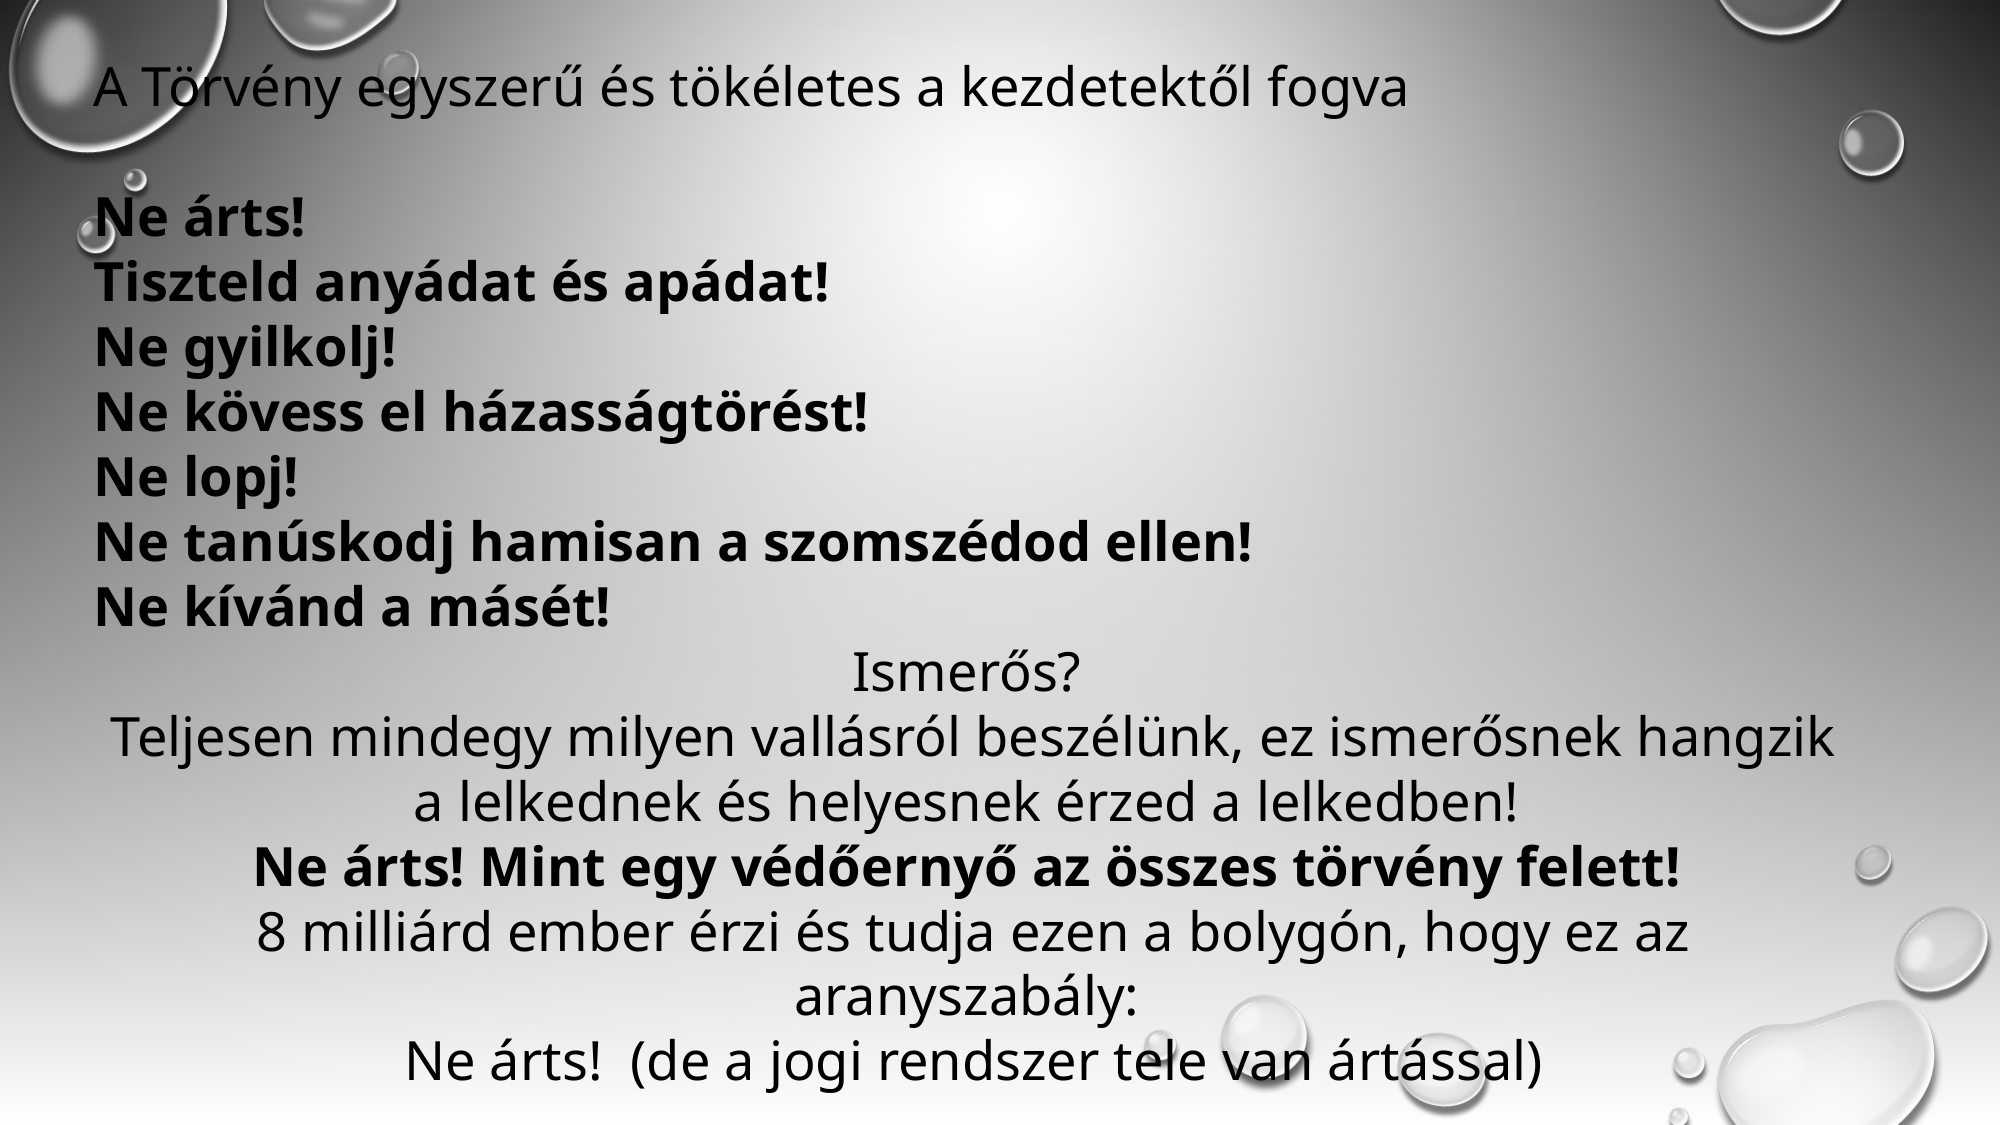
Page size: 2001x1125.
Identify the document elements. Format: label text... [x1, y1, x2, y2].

text_box A Törvény egyszerű és tökéletes a kezdetektől fogva Ne árts! Tiszteld anyádat és apádat! Ne gyilkolj! Ne kövess el házasságtörést! Ne lopj! Ne tanúskodj hamisan a szomszédod ellen! Ne kívánd a másét! Ismerős? Teljesen mindegy milyen vallásról beszélünk, ez ismerősnek hangzik a lelkednek és helyesnek érzed a lelkedben! Ne árts! Mint egy védőernyő az összes törvény felett! 8 milliárd ember érzi és tudja ezen a bolygón, hogy ez az aranyszabály: Ne árts! (de a jogi rendszer tele van ártással) [78, 44, 1870, 1100]
picture [0, 0, 2000, 1125]
